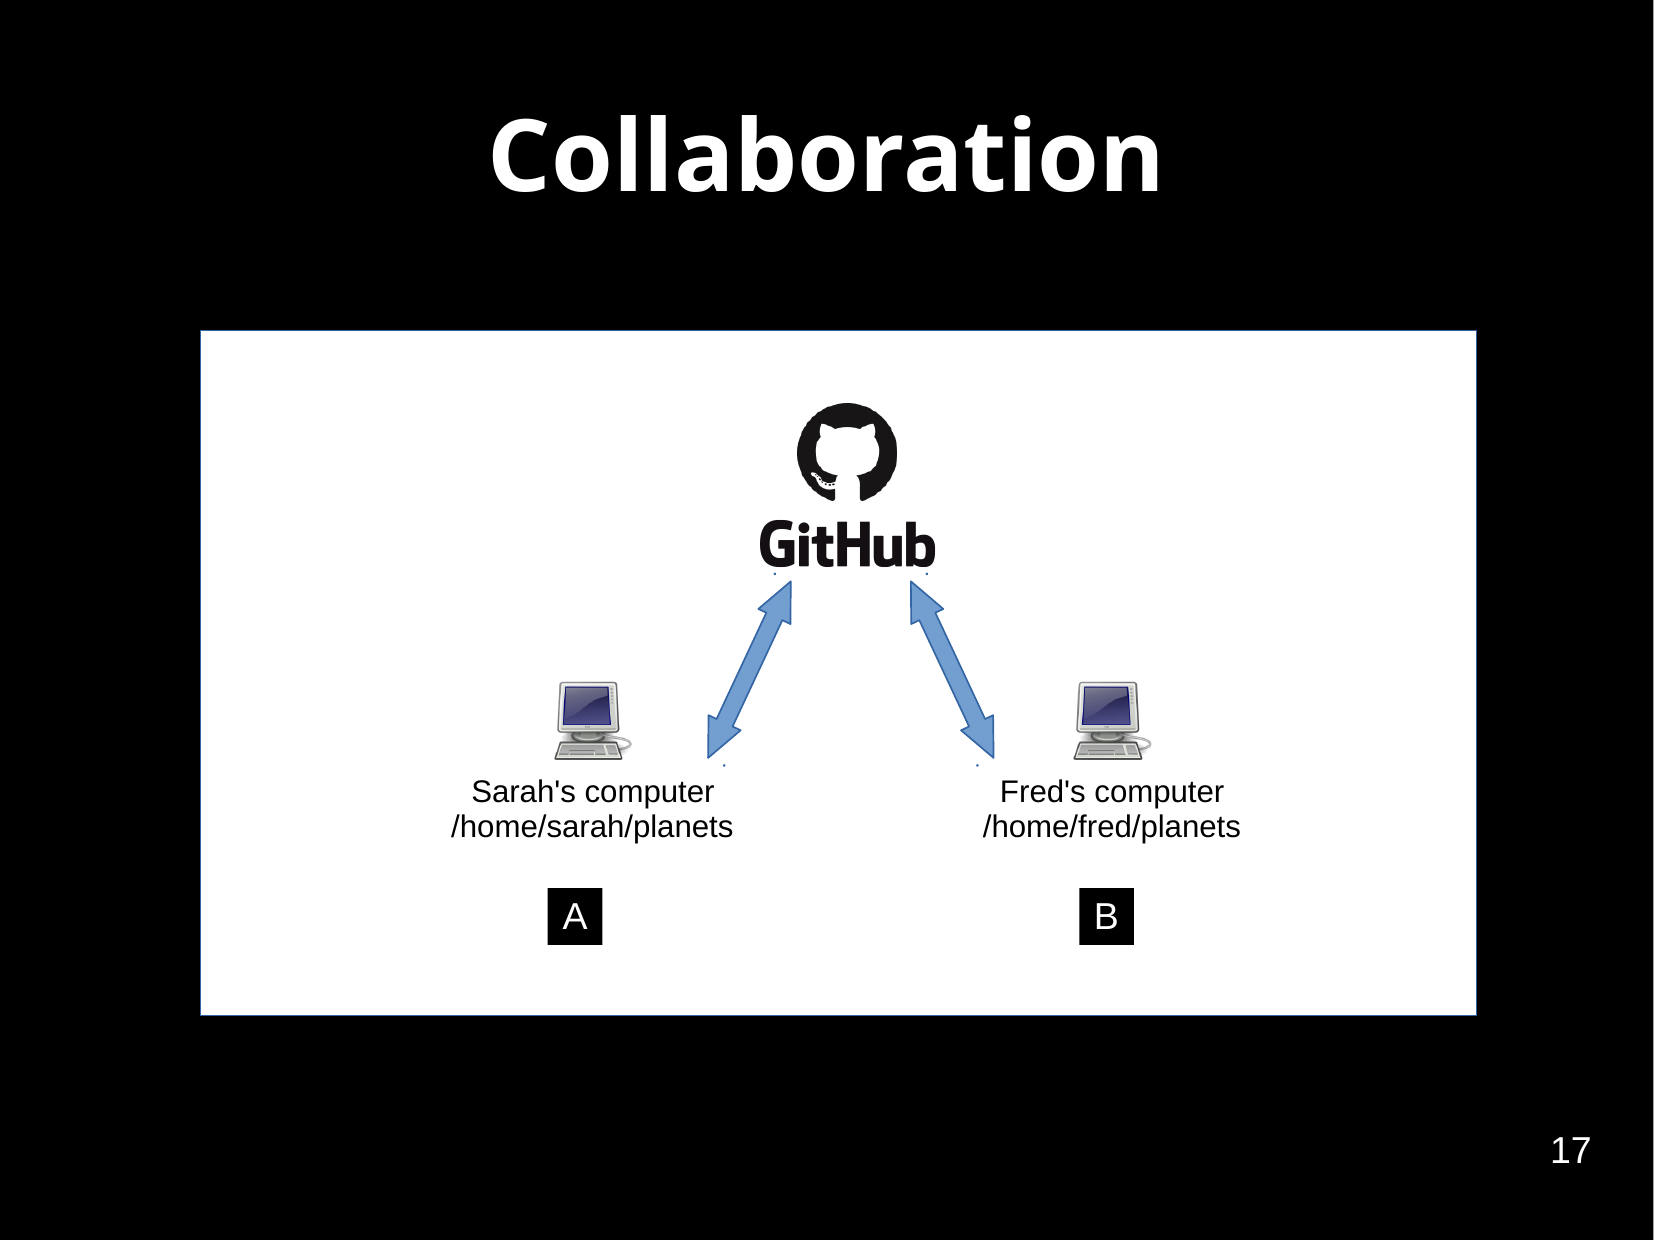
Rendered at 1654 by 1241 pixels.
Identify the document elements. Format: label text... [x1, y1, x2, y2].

text_box [200, 330, 1477, 1016]
text_box A [547, 888, 603, 945]
picture [425, 389, 1254, 864]
text_box 17 [1535, 1122, 1607, 1179]
title Collaboration [82, 49, 1571, 257]
text_box B [1079, 888, 1134, 945]
